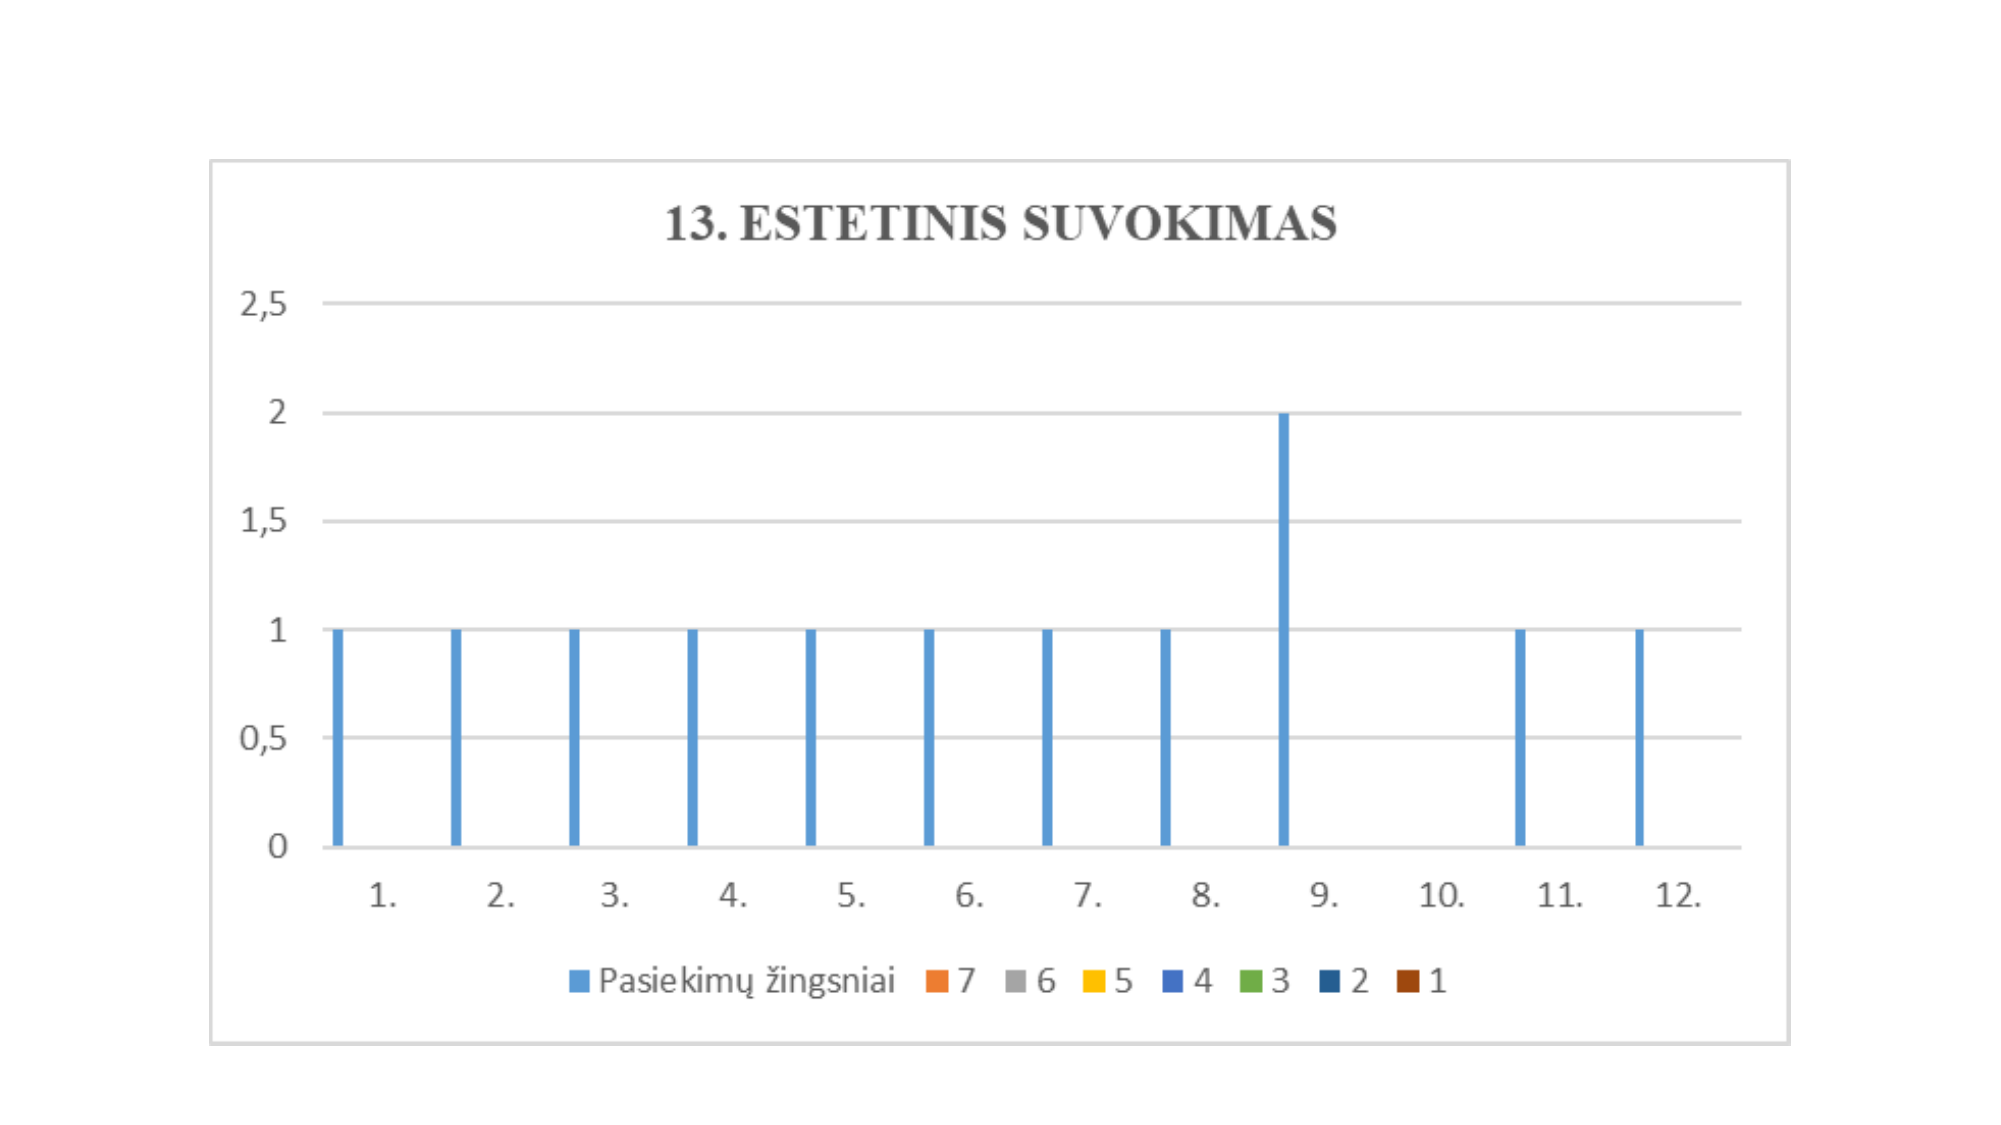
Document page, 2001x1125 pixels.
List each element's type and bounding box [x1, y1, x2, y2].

picture [209, 159, 1791, 1046]
